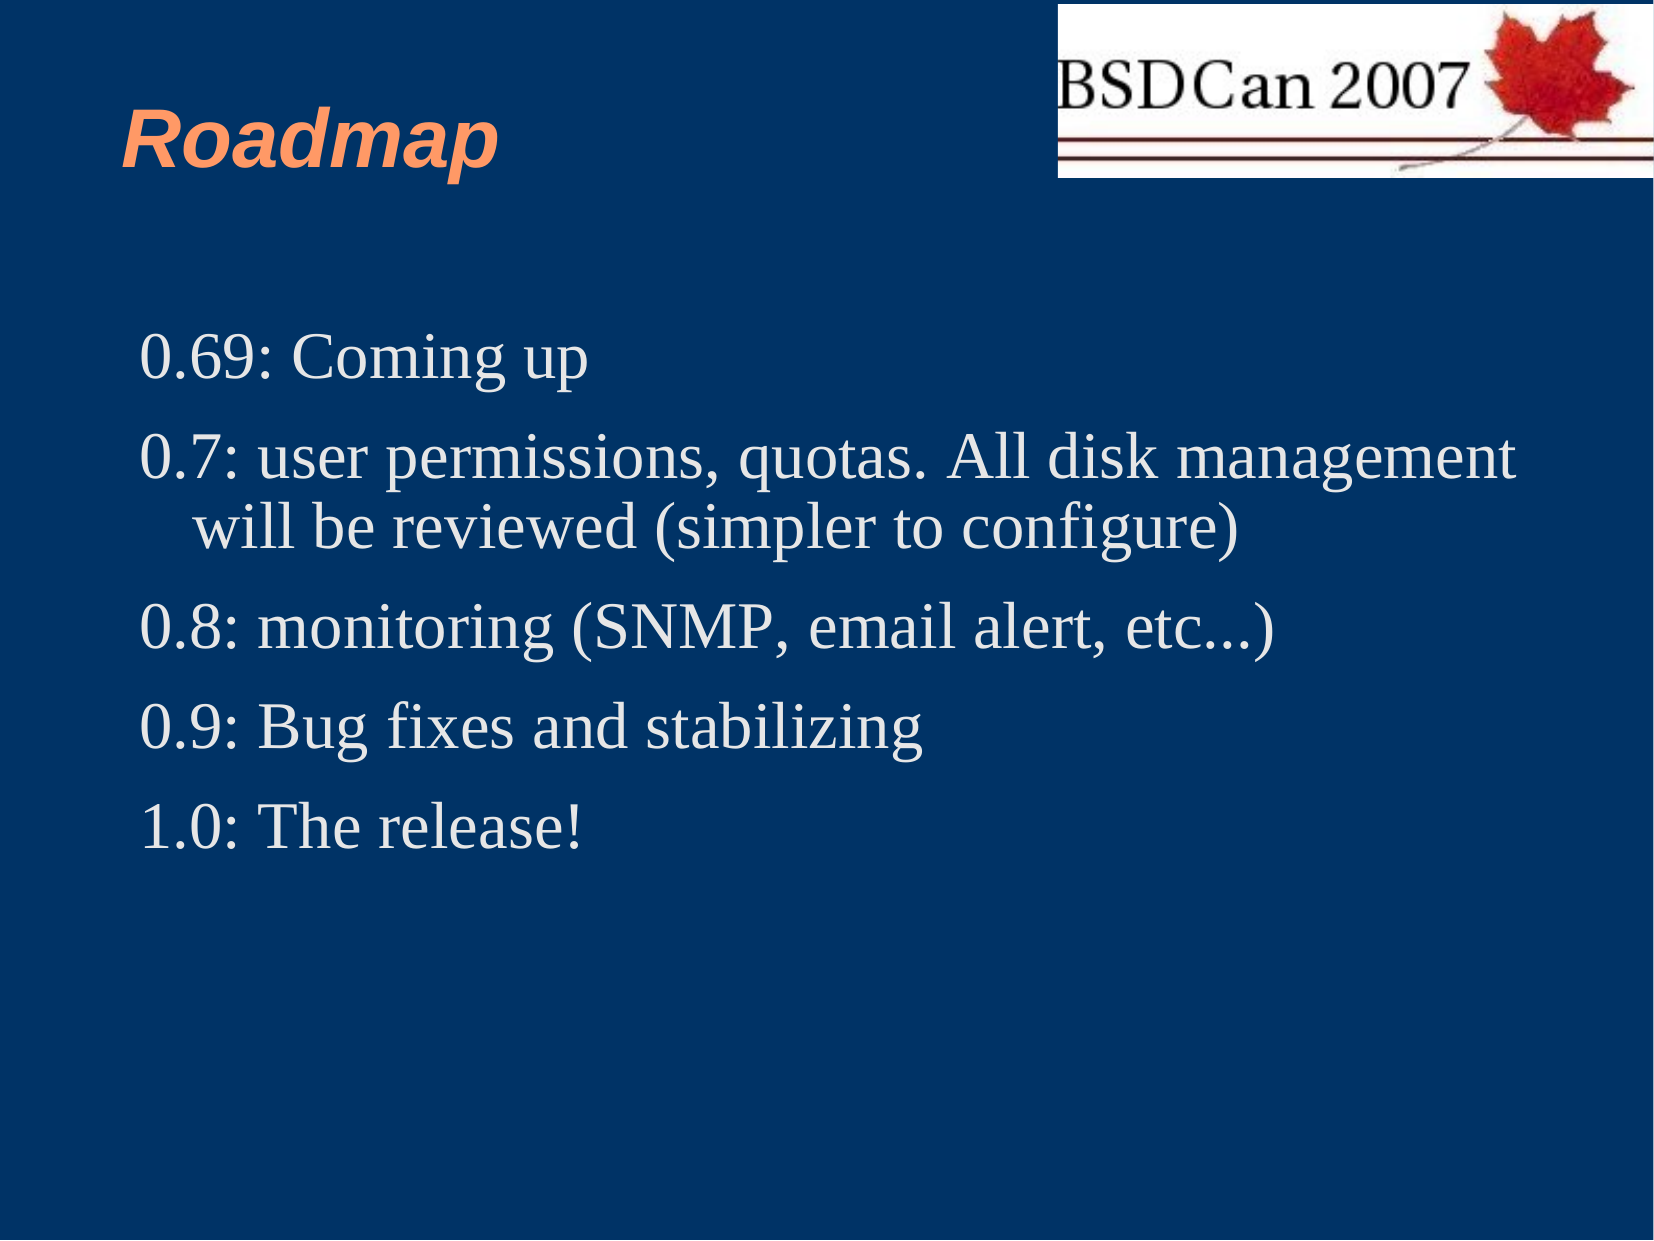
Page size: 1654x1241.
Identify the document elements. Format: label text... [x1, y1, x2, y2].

list 0.69: Coming up 0.7: user permissions, quotas. All disk management will be reviewed (simpler to configure) 0.8: monitoring (SNMP, email alert, etc...) 0.9: Bug fixes and stabilizing 1.0: The release! [121, 322, 1561, 1096]
title Roadmap [121, 46, 1534, 237]
picture [1057, 4, 1654, 178]
